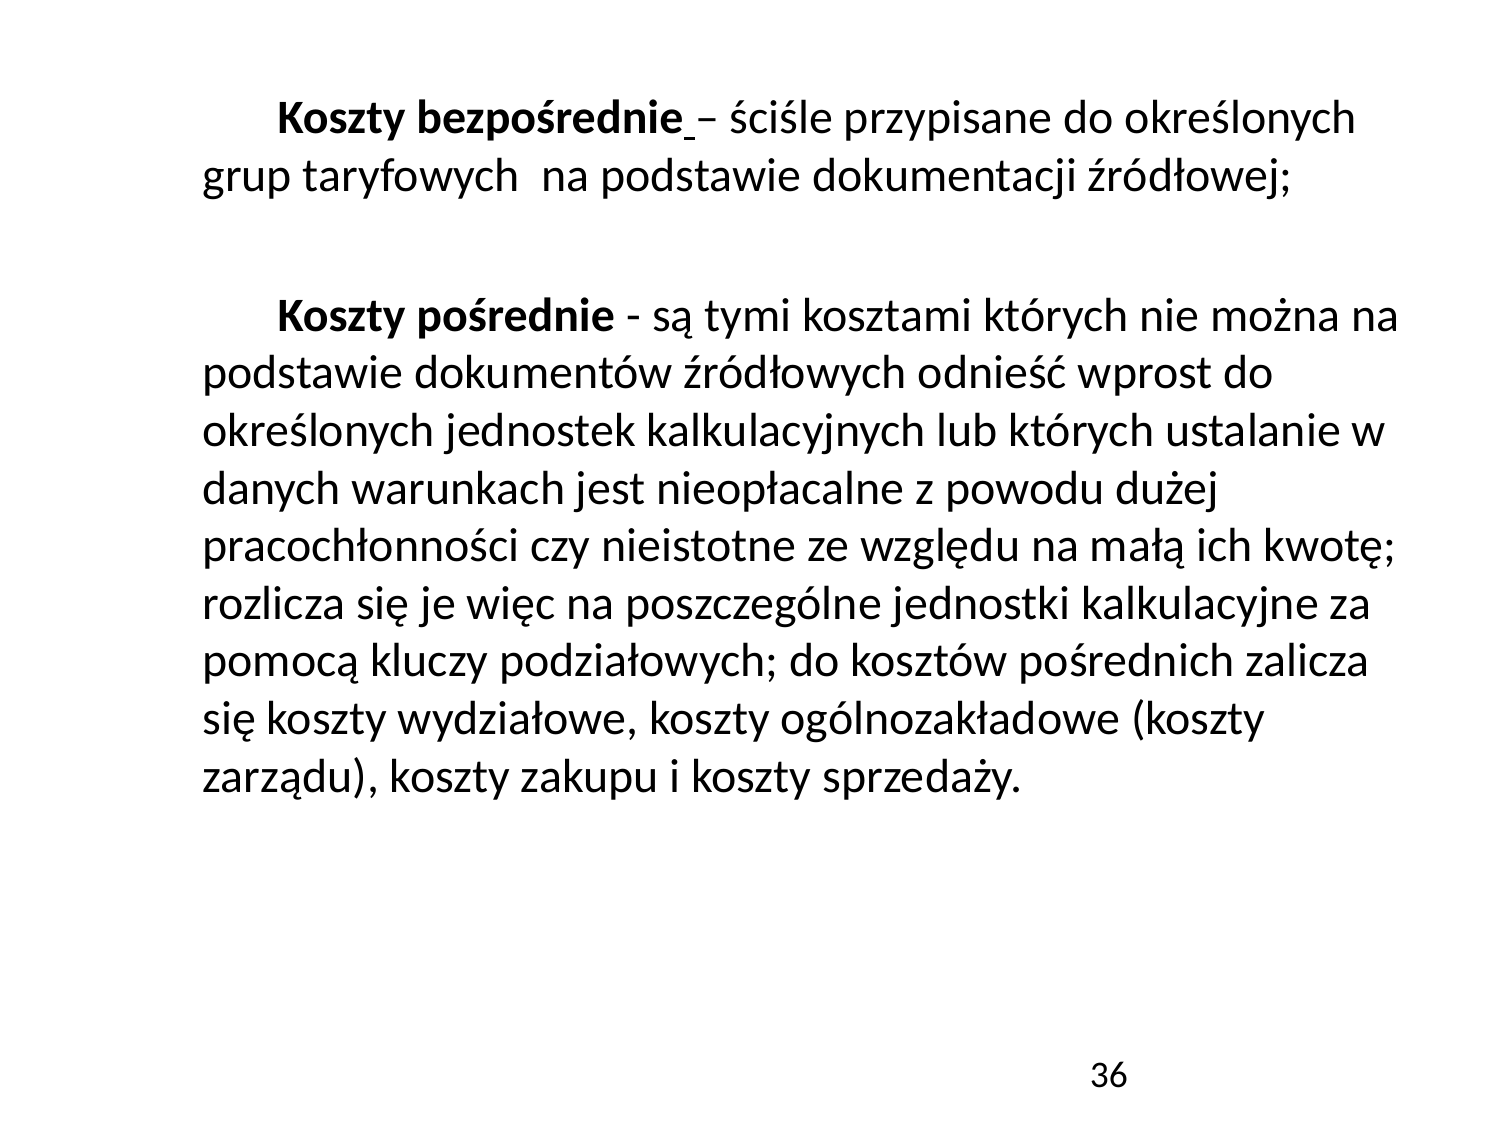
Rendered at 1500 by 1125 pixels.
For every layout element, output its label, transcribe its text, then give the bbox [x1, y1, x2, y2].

text_box 32 [1074, 1042, 1426, 1103]
list Koszty bezpośrednie – ściśle przypisane do określonych grup taryfowych na podstawie dokumentacji źródłowej; Koszty pośrednie - są tymi kosztami których nie można na podstawie dokumentów źródłowych odnieść wprost do określonych jednostek kalkulacyjnych lub których ustalanie w danych warunkach jest nieopłacalne z powodu dużej pracochłonności czy nieistotne ze względu na małą ich kwotę; rozlicza się je więc na poszczególne jednostki kalkulacyjne za pomocą kluczy podziałowych; do kosztów pośrednich zalicza się koszty wydziałowe, koszty ogólnozakładowe (koszty zarządu), koszty zakupu i koszty sprzedaży. [75, 78, 1426, 1005]
